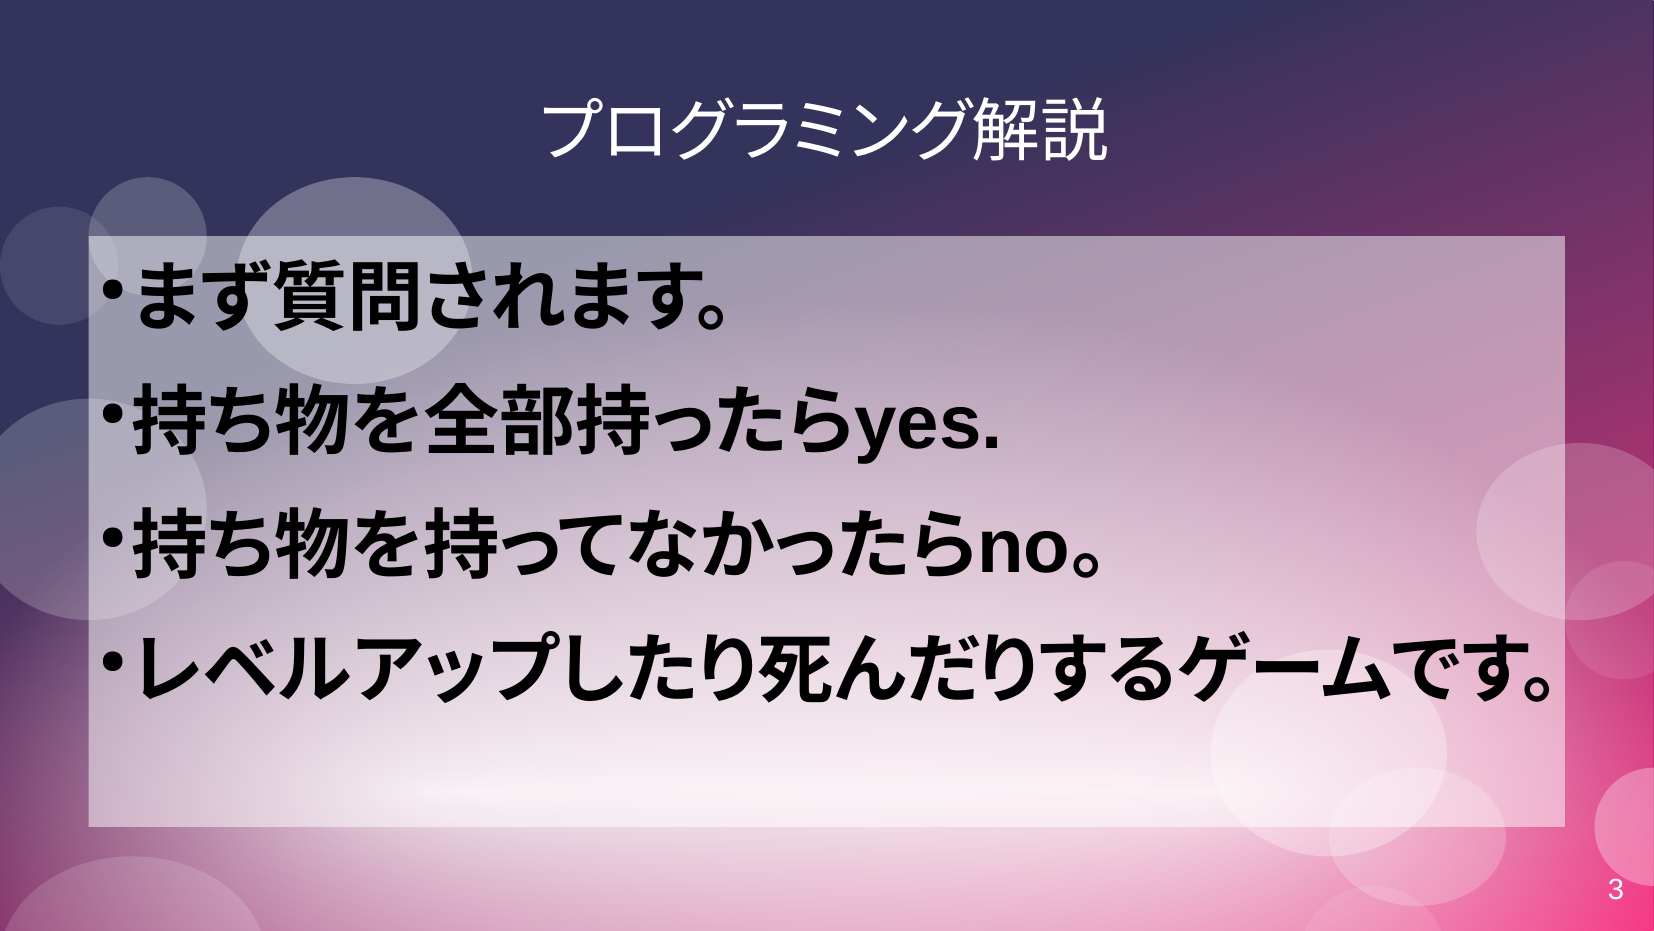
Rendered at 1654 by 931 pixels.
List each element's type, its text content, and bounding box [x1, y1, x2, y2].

list まず質問されます。 持ち物を全部持ったらyes. 持ち物を持ってなかったらno。 レベルアップしたり死んだりするゲームです。 [88, 236, 1565, 827]
title プログラミング解説 [88, 44, 1565, 207]
